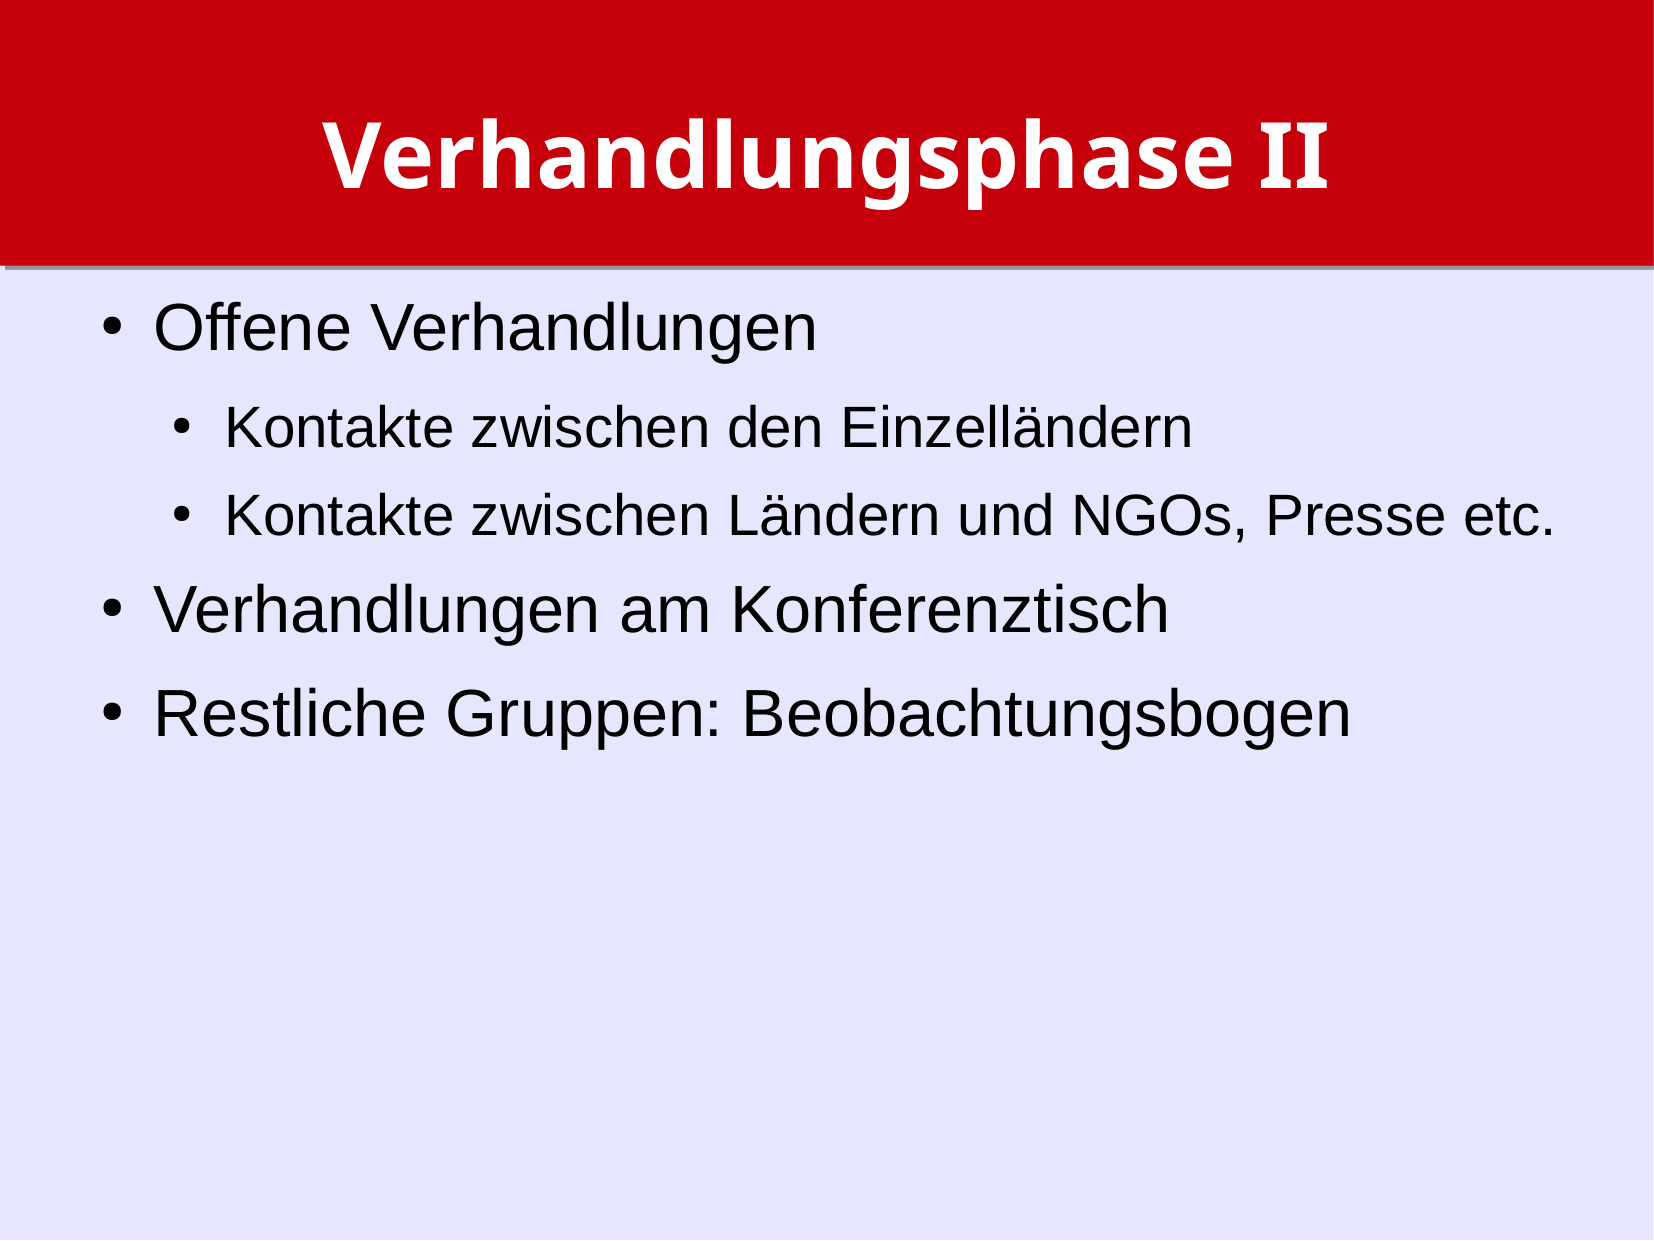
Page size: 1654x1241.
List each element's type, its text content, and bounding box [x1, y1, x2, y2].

title Verhandlungsphase II [82, 56, 1571, 250]
list Offene Verhandlungen Kontakte zwischen den Einzelländern Kontakte zwischen Ländern und NGOs, Presse etc. Verhandlungen am Konferenztisch Restliche Gruppen: Beobachtungsbogen [82, 290, 1571, 1109]
